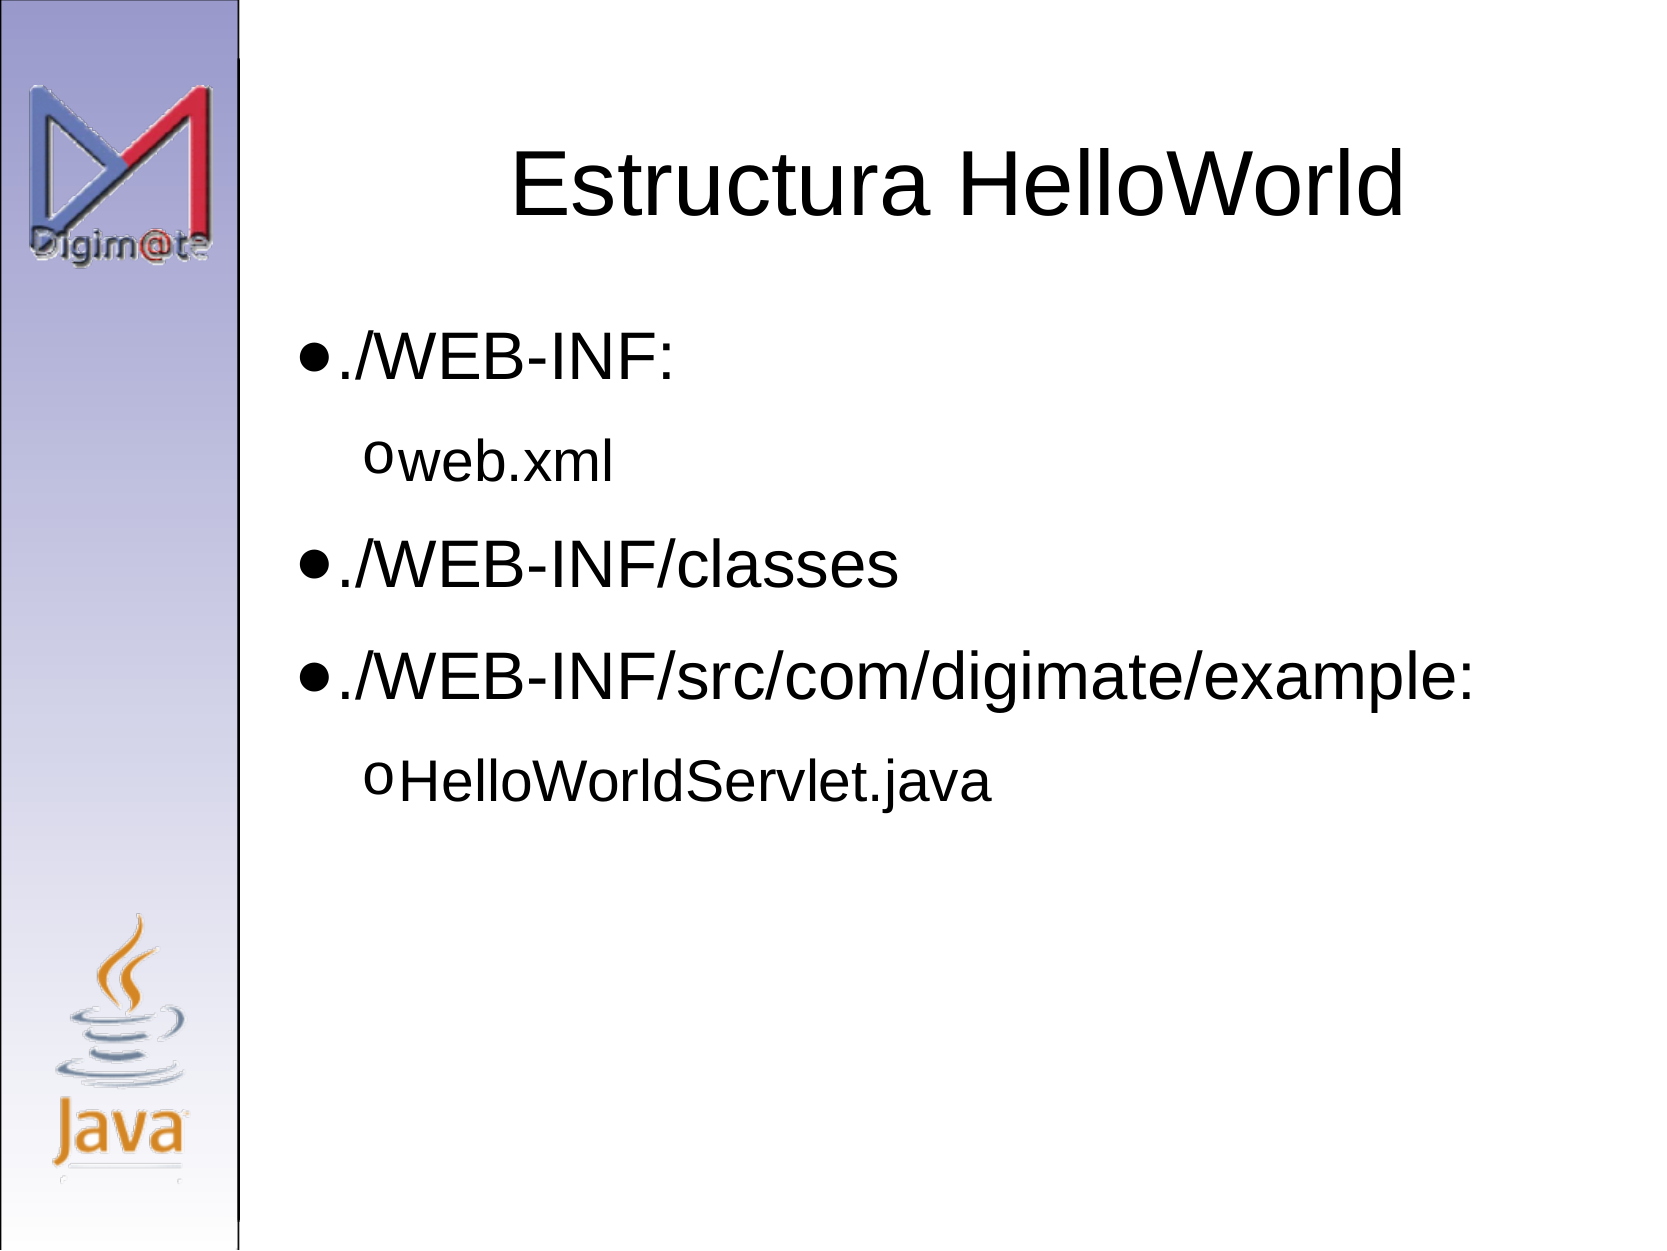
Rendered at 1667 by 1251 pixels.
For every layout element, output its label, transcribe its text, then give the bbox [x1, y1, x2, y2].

picture [0, 0, 1667, 1250]
list ./WEB-INF: web.xml ./WEB-INF/classes ./WEB-INF/src/com/digimate/example: HelloWorldServlet.java [267, 297, 1596, 1130]
title Estructura HelloWorld [267, 65, 1650, 281]
